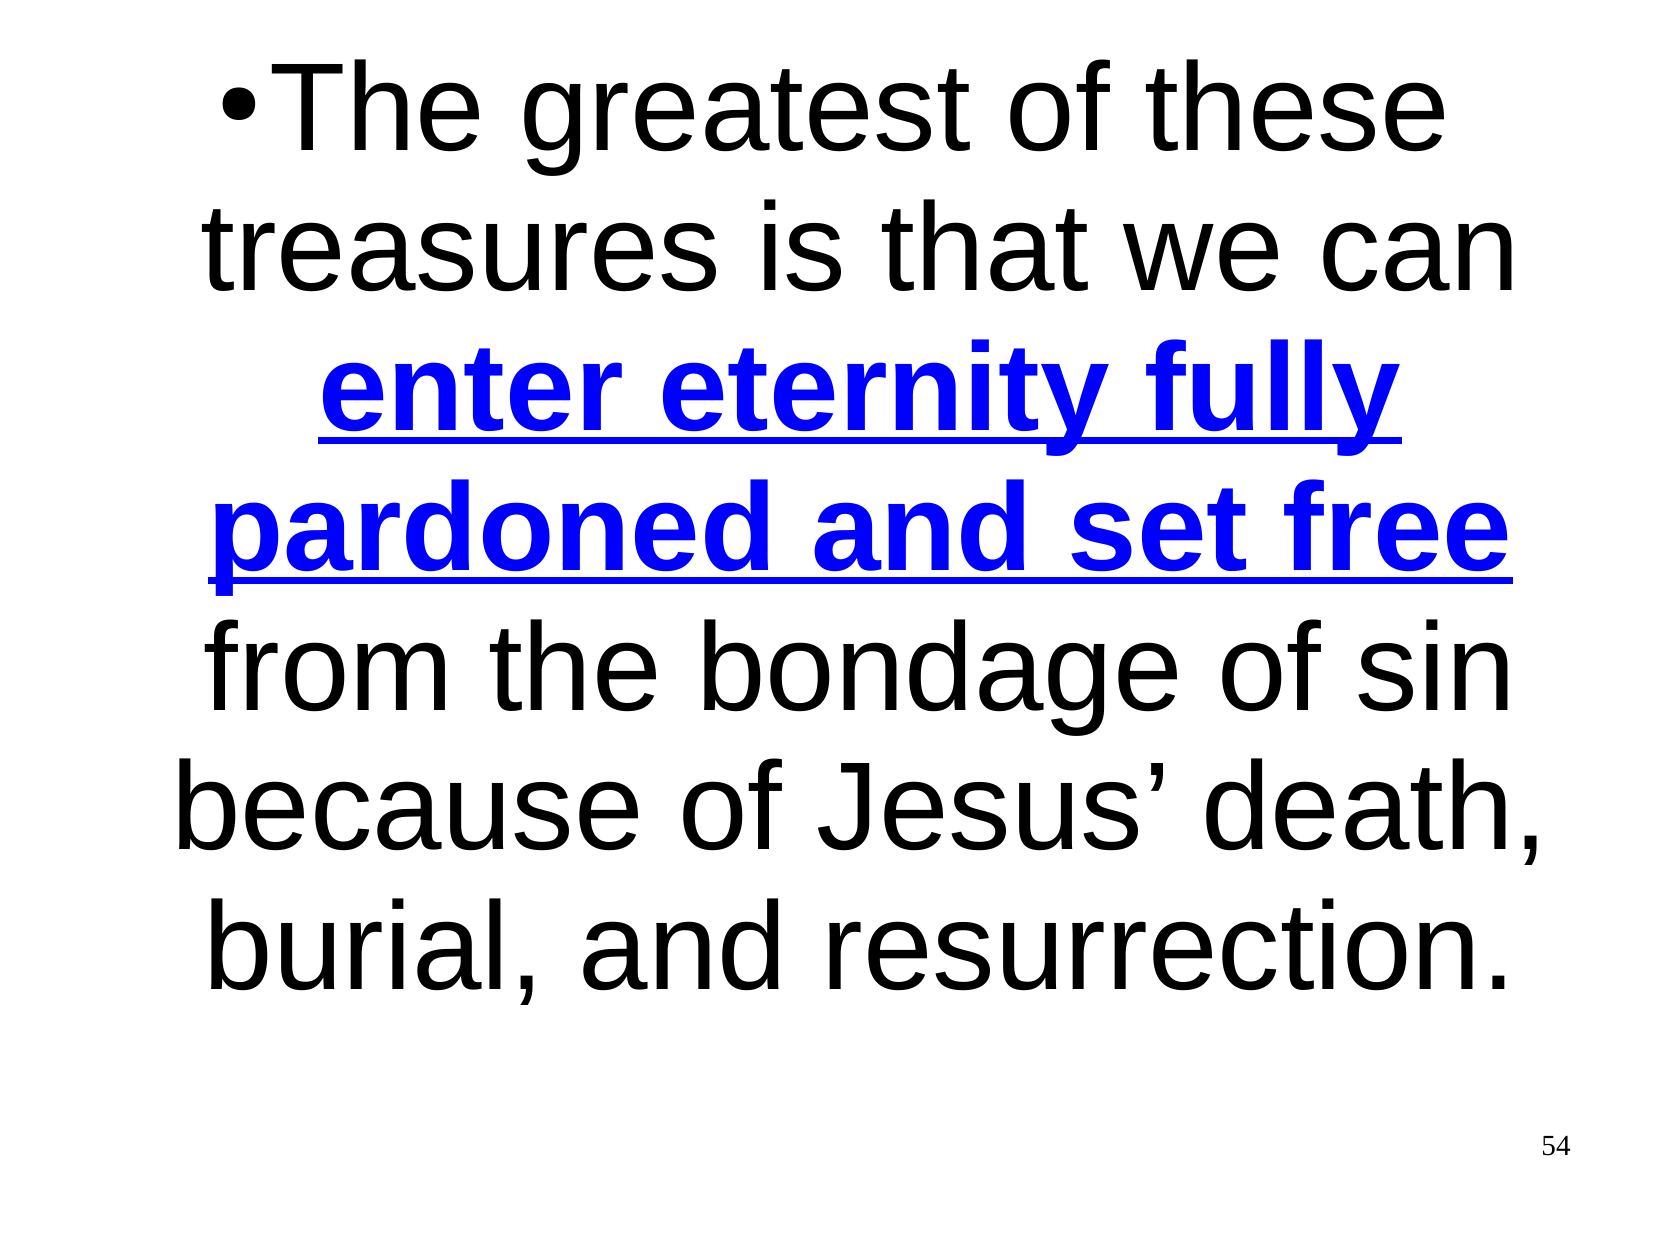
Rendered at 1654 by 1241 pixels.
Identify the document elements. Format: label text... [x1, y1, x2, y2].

list The greatest of these treasures is that we can enter eternity fully pardoned and set free from the bondage of sin because of Jesus’ death, burial, and resurrection. [37, 37, 1613, 1238]
